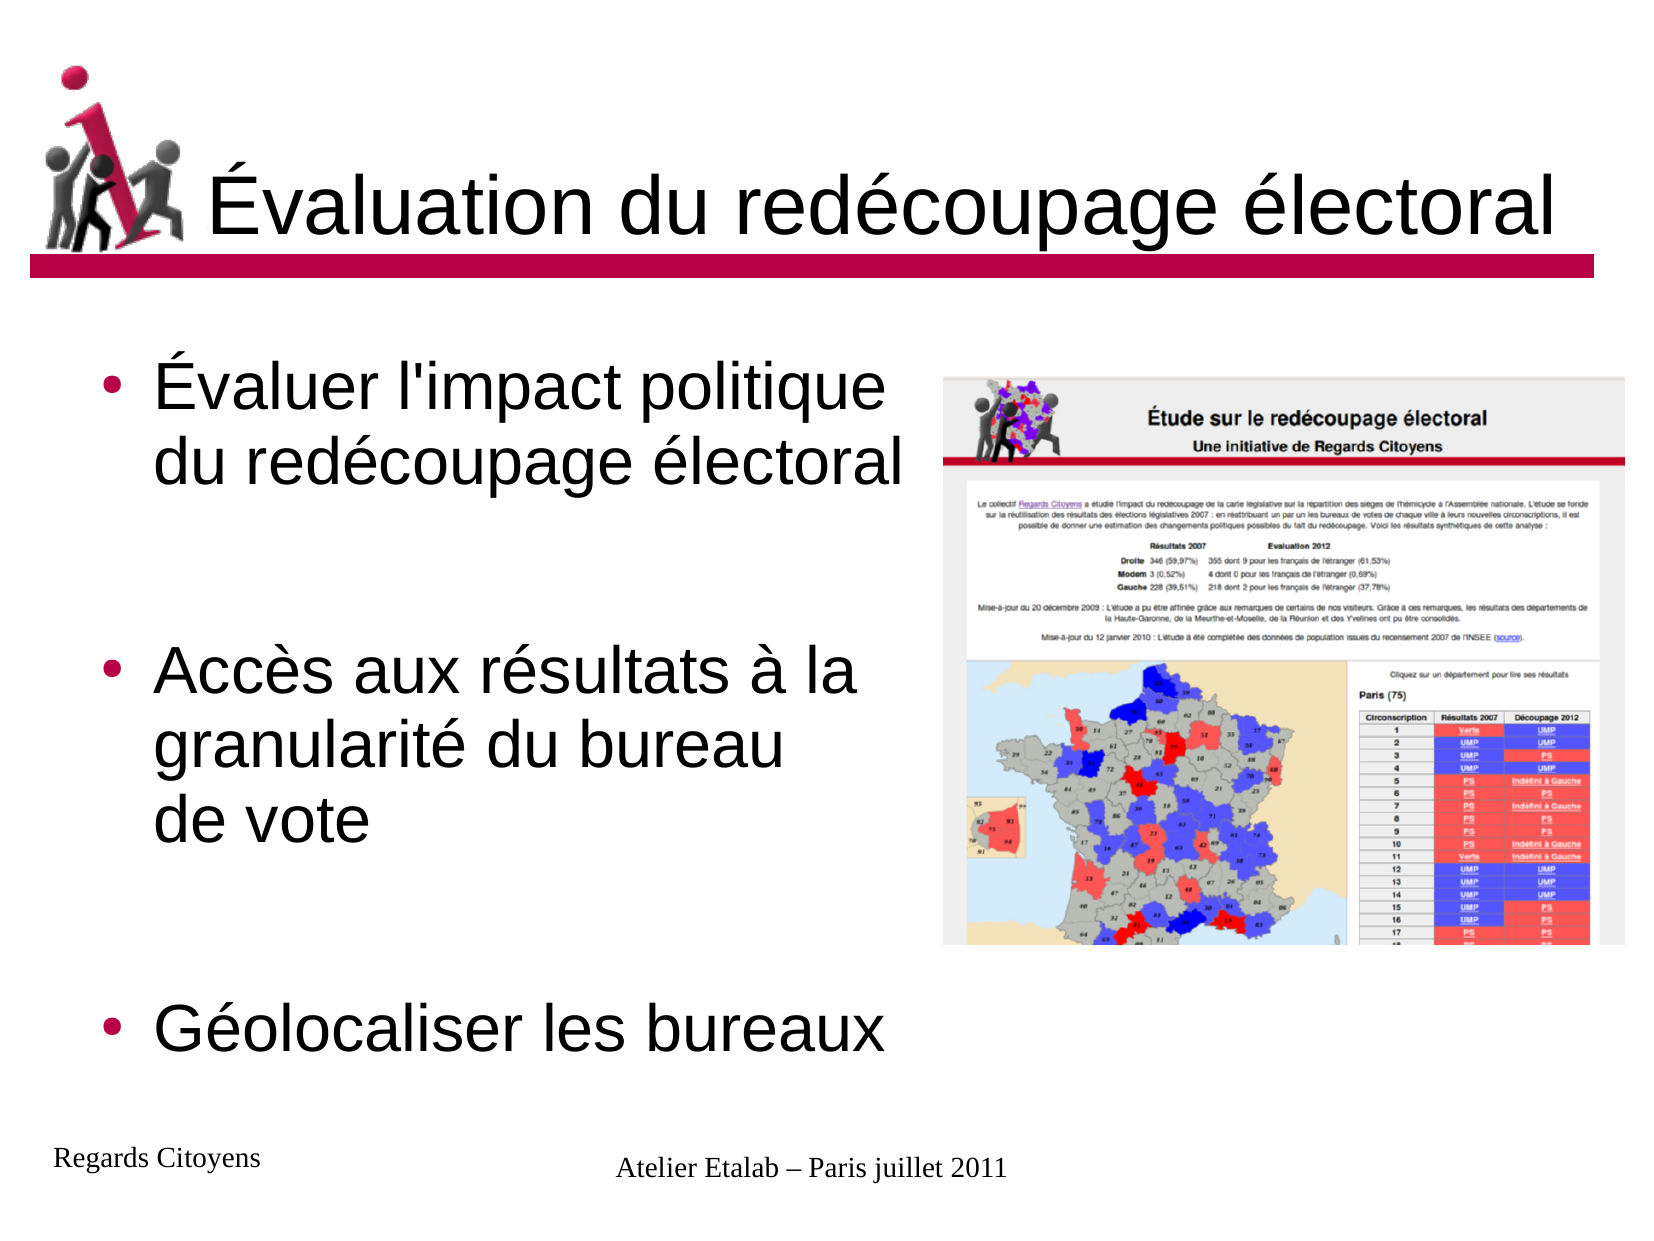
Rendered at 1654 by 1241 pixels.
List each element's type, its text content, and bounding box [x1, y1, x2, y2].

picture [943, 376, 1625, 945]
picture [29, 60, 210, 254]
title Évaluation du redécoupage électoral [206, 109, 1654, 303]
list Évaluer l'impact politique du redécoupage électoral Accès aux résultats à la granularité du bureau de vote Géolocaliser les bureaux [82, 349, 916, 1168]
